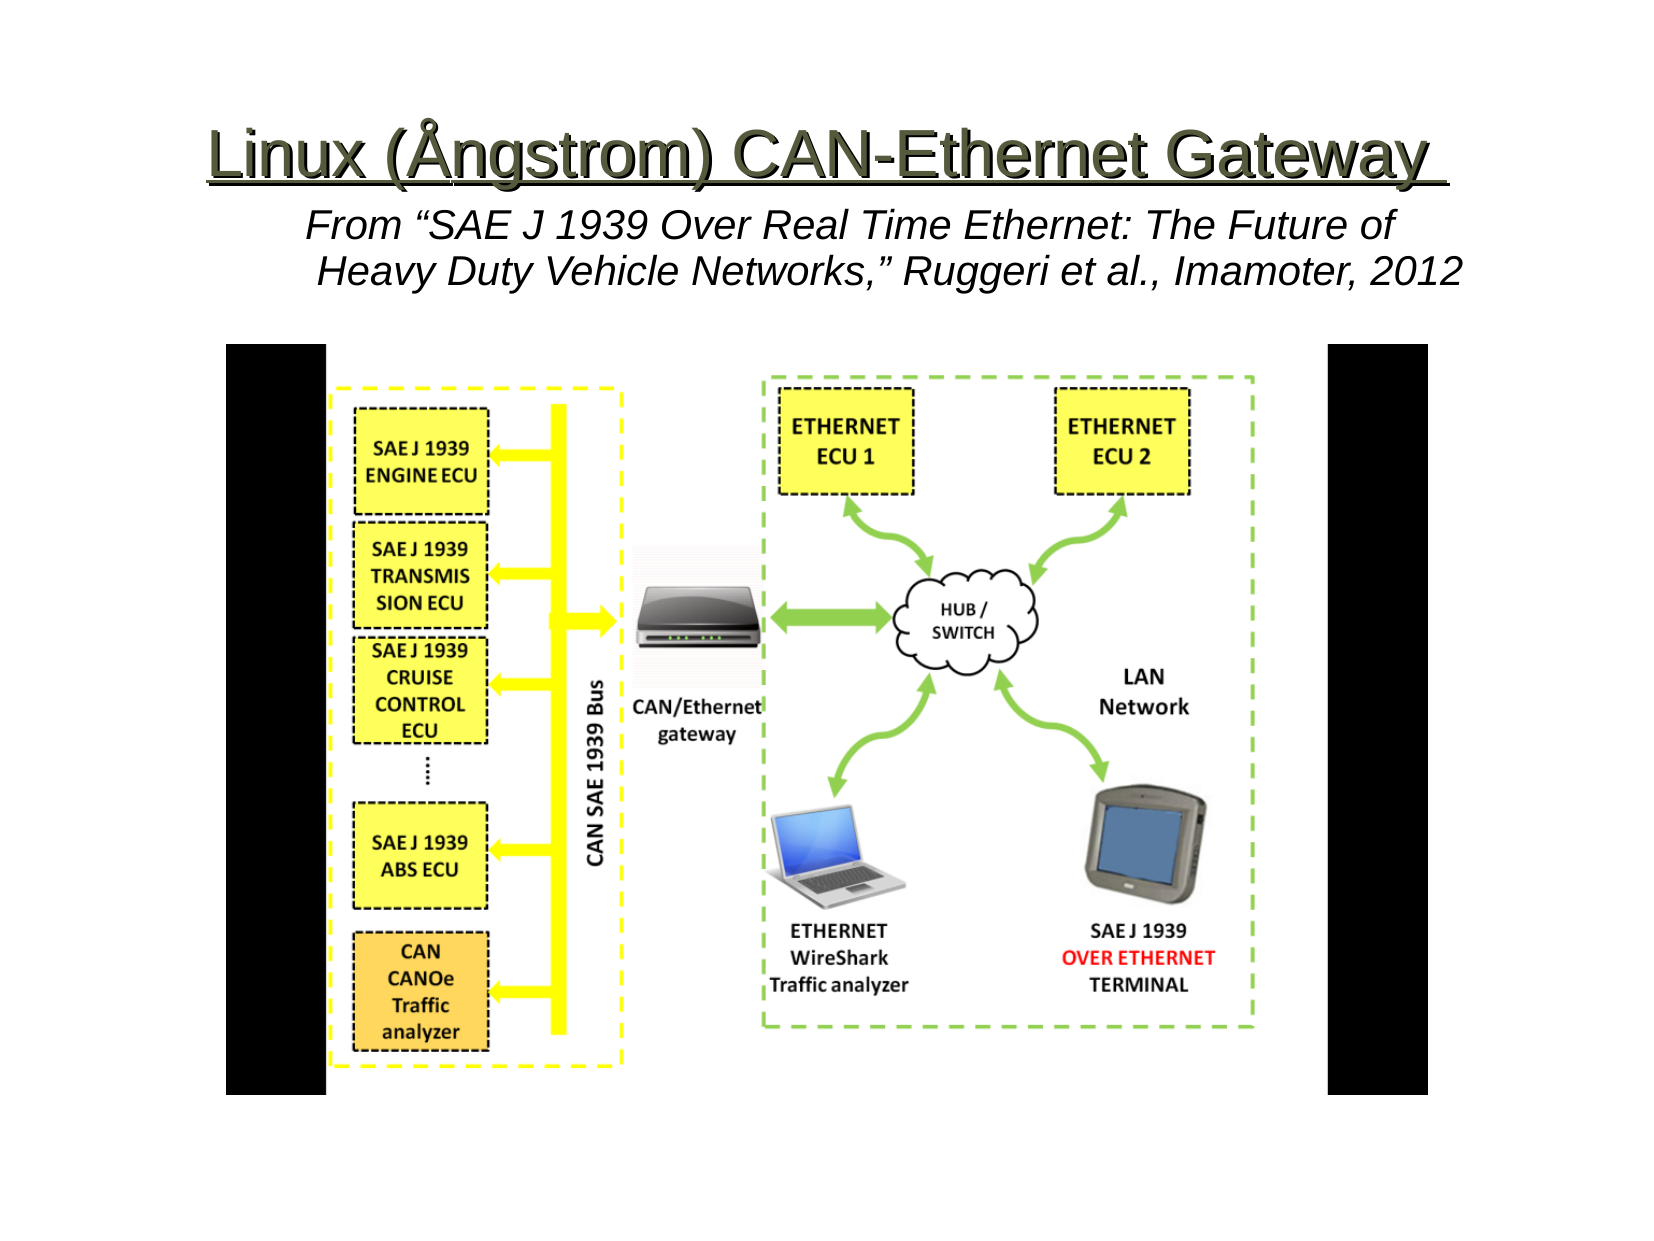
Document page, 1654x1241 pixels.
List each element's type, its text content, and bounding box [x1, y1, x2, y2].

title Linux (Ångstrom) CAN-Ethernet Gateway [82, 49, 1571, 257]
picture [226, 344, 1428, 1096]
text_box From “SAE J 1939 Over Real Time Ethernet: The Future of Heavy Duty Vehicle Networks,” Ruggeri et al., Imamoter, 2012 [290, 194, 1478, 303]
